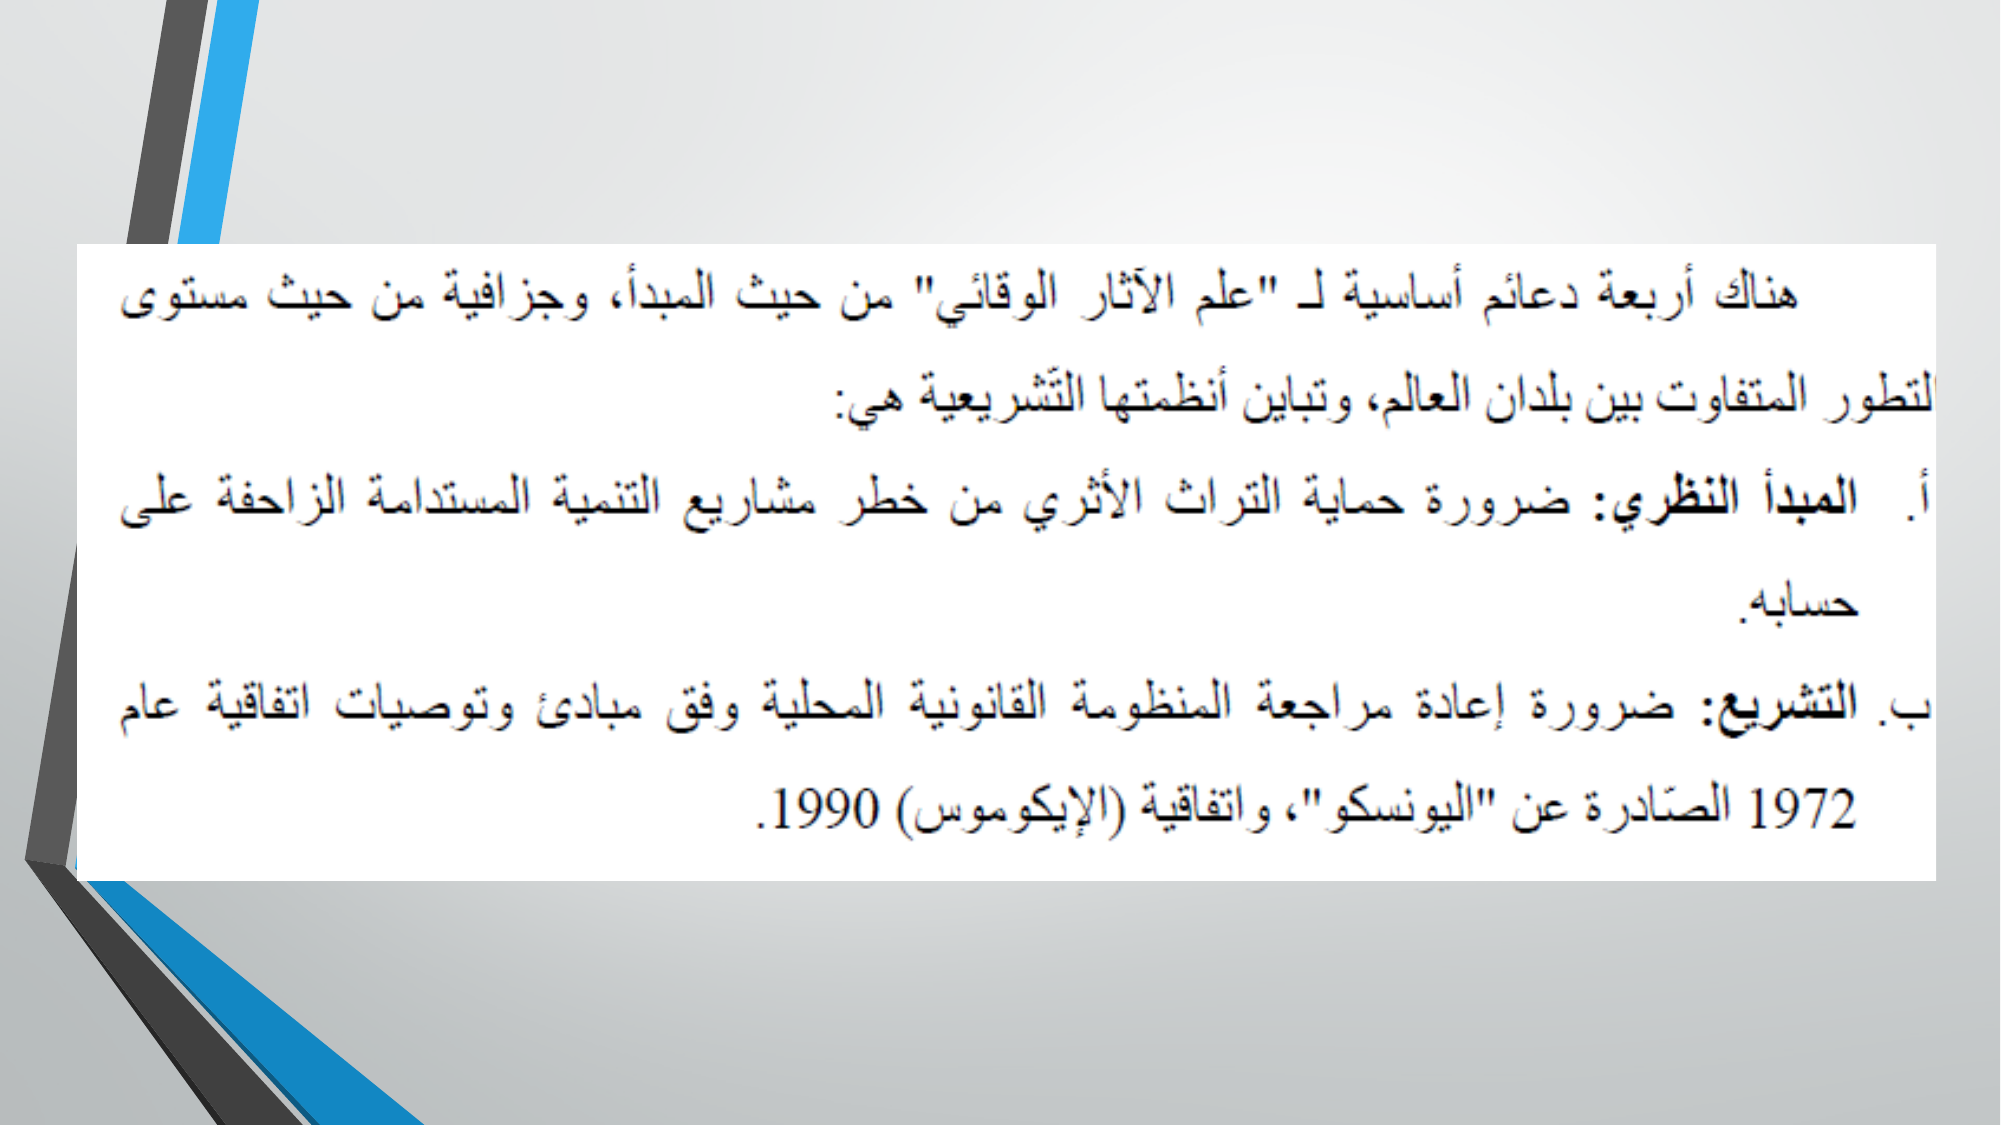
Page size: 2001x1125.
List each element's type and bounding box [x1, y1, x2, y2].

picture [77, 244, 1937, 881]
